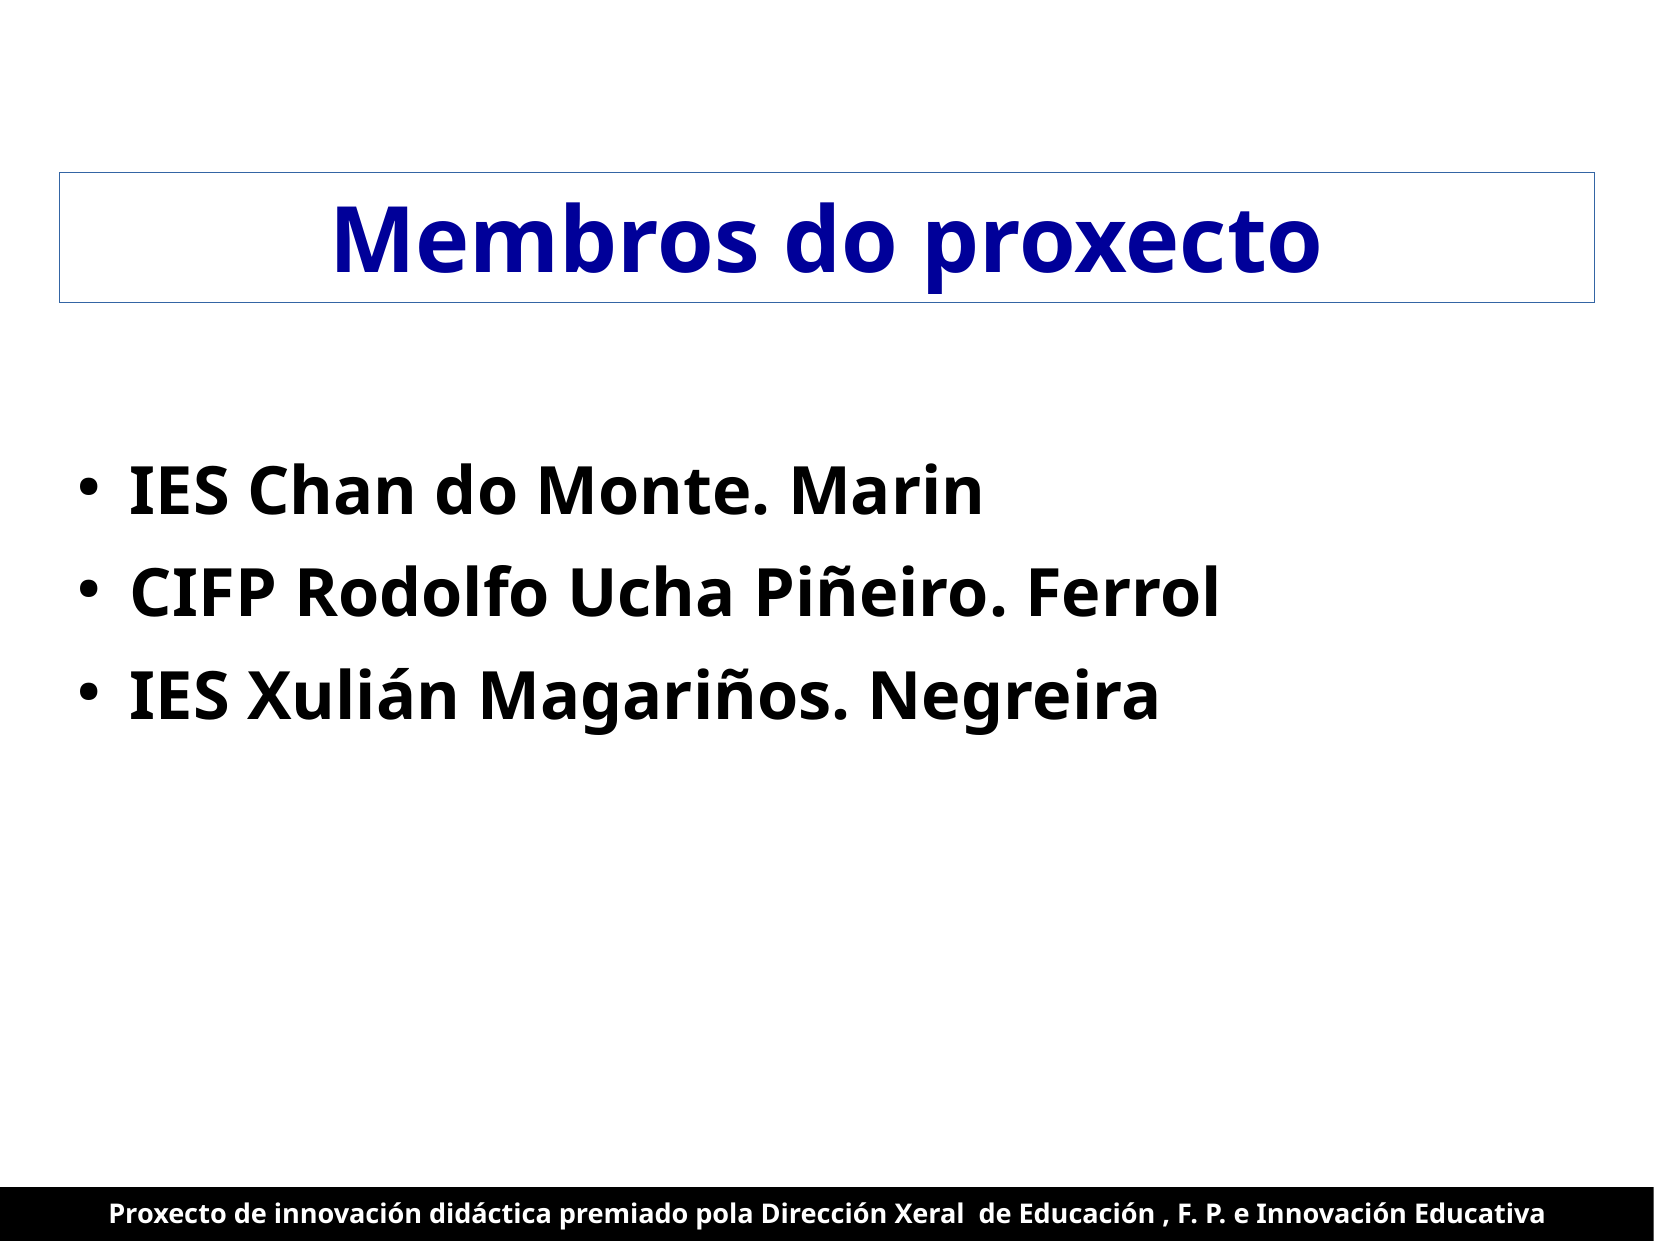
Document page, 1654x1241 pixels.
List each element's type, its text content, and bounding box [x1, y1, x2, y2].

list IES Chan do Monte. Marin CIFP Rodolfo Ucha Piñeiro. Ferrol IES Xulián Magariños. Negreira [59, 442, 1595, 775]
title Membros do proxecto [59, 172, 1595, 303]
